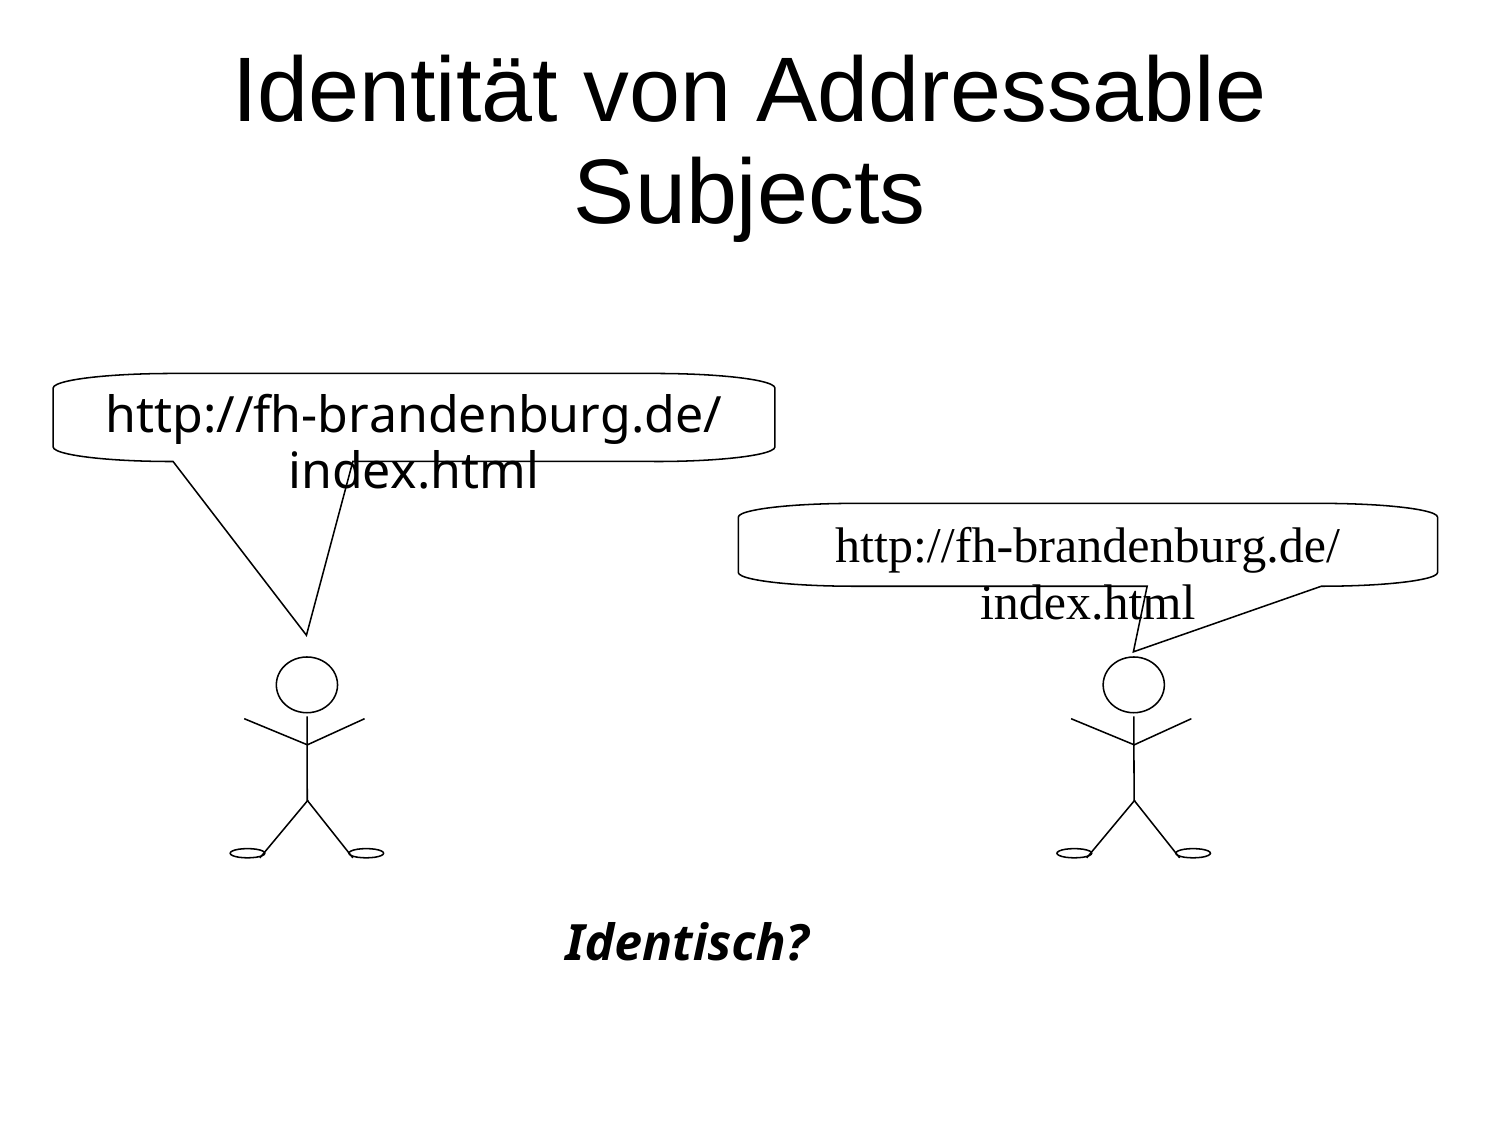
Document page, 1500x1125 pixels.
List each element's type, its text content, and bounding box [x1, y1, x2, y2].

title Identität von Addressable Subjects [75, 25, 1426, 253]
text_box Identisch? [550, 904, 824, 980]
text_box http://fh-brandenburg.de/index.html [53, 373, 775, 636]
text_box http://fh-brandenburg.de/index.html [738, 503, 1438, 652]
